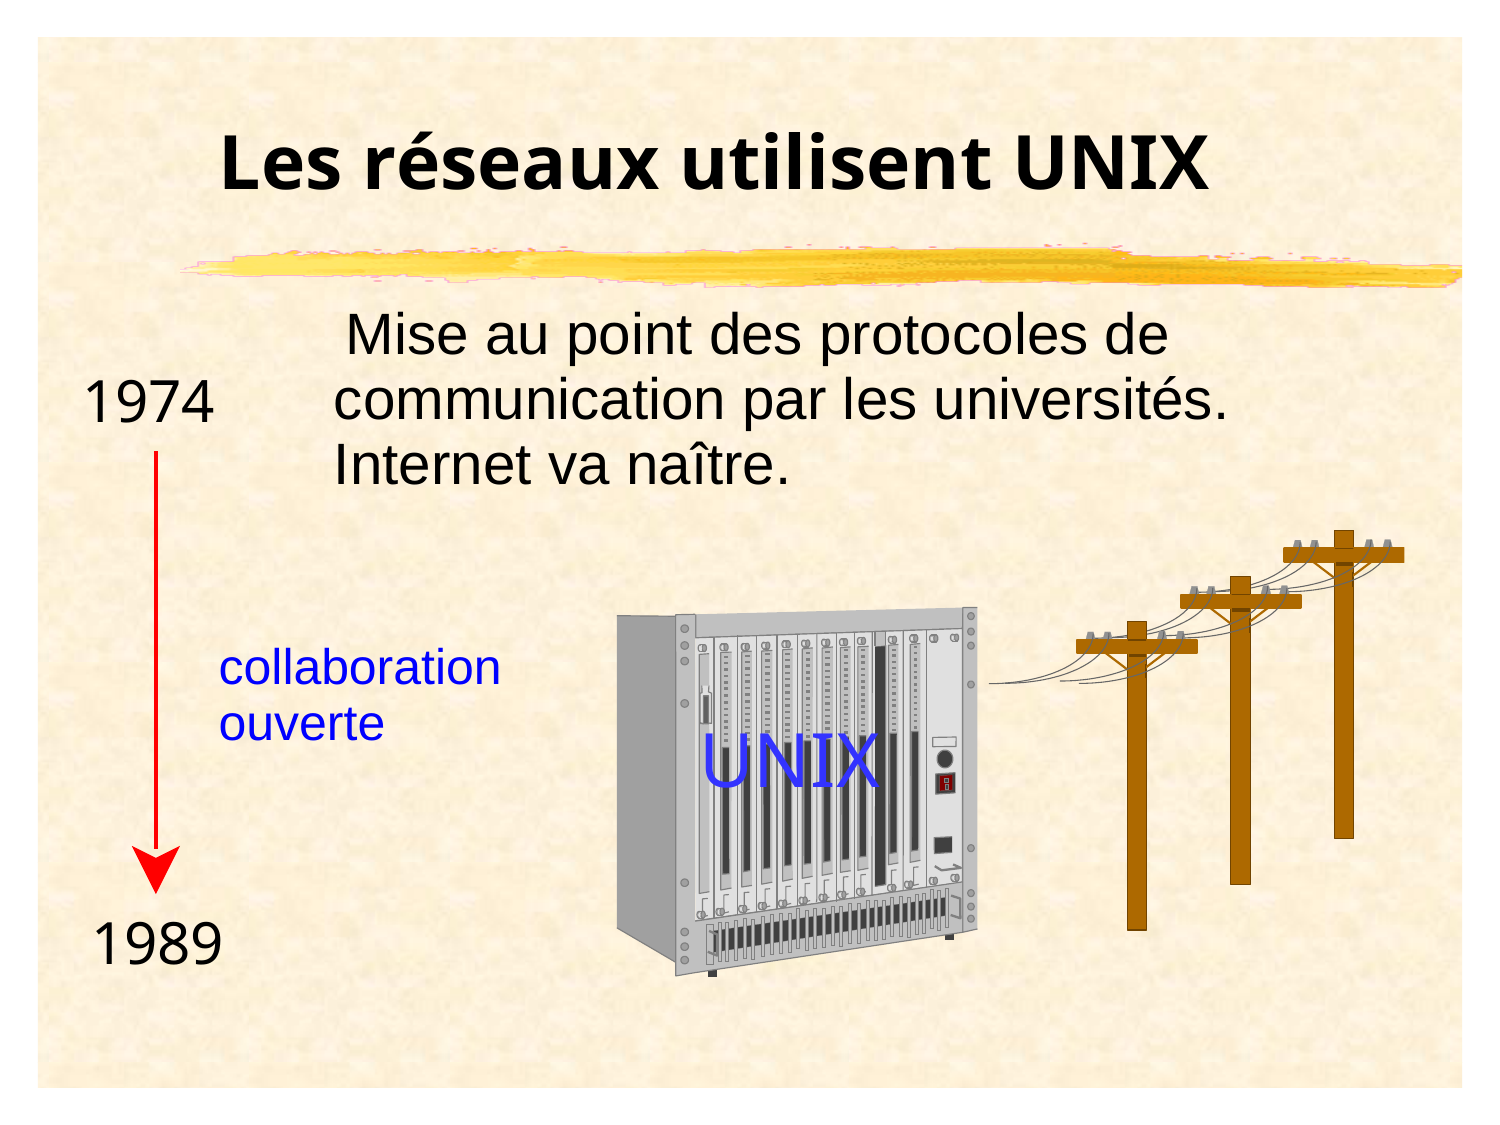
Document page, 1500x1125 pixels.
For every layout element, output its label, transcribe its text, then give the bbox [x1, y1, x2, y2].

title Les réseaux utilisent UNIX [203, 72, 1463, 248]
text_box collaboration ouverte [206, 639, 513, 795]
text_box Mise au point des protocoles de communication par les universités. Internet va naître. [319, 294, 1408, 570]
text_box 1989 [64, 894, 302, 981]
text_box UNIX [672, 699, 970, 806]
text_box 1974 [55, 352, 312, 439]
picture [37, 37, 1463, 1088]
